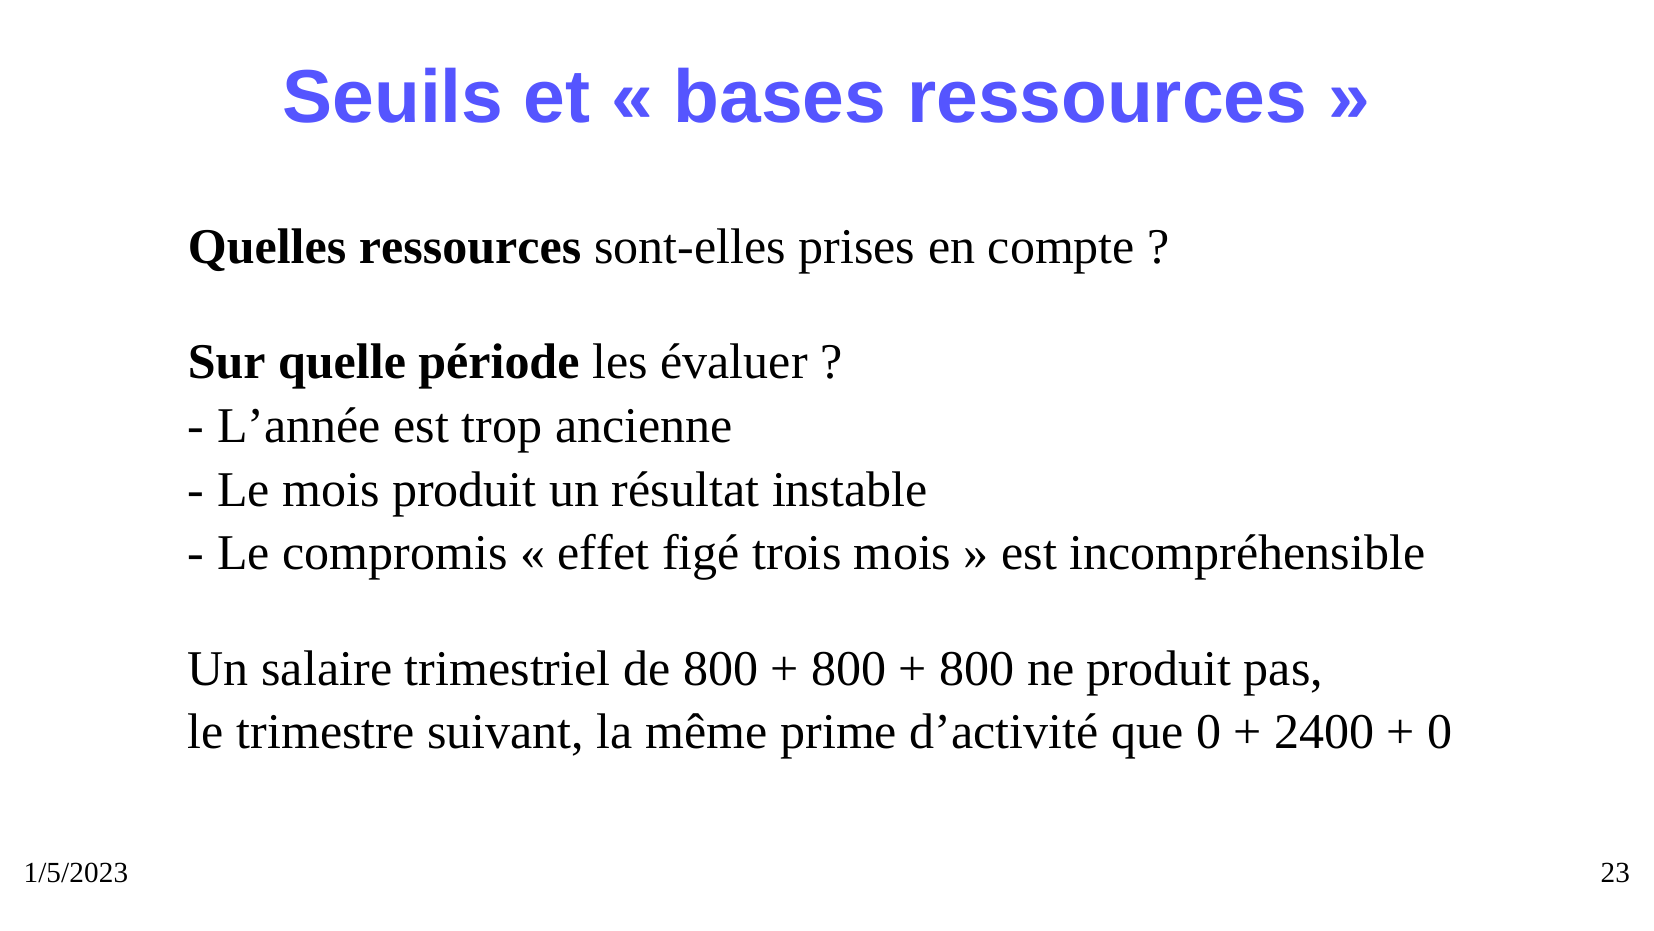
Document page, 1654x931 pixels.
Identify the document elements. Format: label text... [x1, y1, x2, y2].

text_box Quelles ressources sont-elles prises en compte ? Sur quelle période les évaluer ? - L’année est trop ancienne - Le mois produit un résultat instable - Le compromis « effet figé trois mois » est incompréhensible Un salaire trimestriel de 800 + 800 + 800 ne produit pas, le trimestre suivant, la même prime d’activité que 0 + 2400 + 0 [187, 210, 1466, 760]
title Seuils et « bases ressources » [82, 37, 1571, 156]
